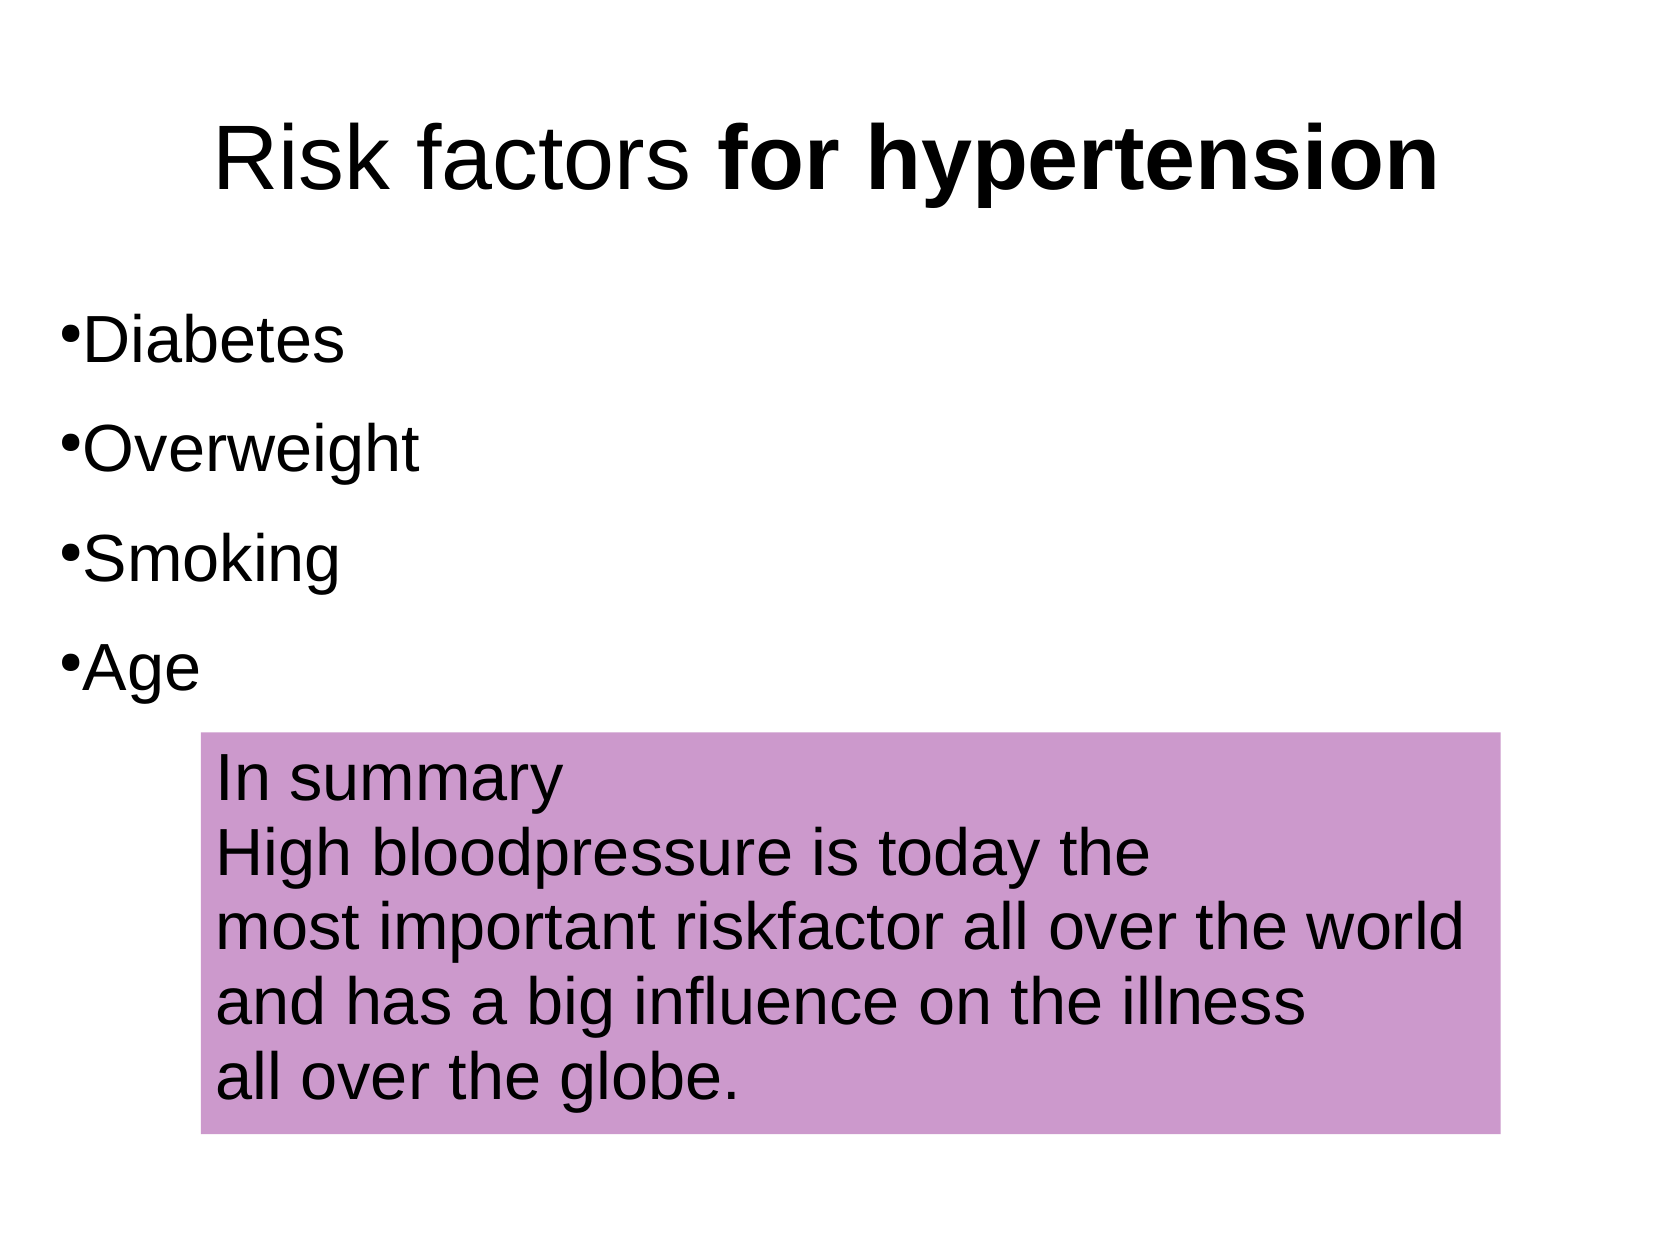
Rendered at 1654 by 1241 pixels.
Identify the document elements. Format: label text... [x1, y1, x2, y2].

list Diabetes Overweight Smoking Age [59, 295, 1548, 828]
title Risk factors for hypertension [82, 49, 1571, 257]
text_box In summary High bloodpressure is today the most important riskfactor all over the world and has a big influence on the illness all over the globe. [200, 732, 1426, 1135]
